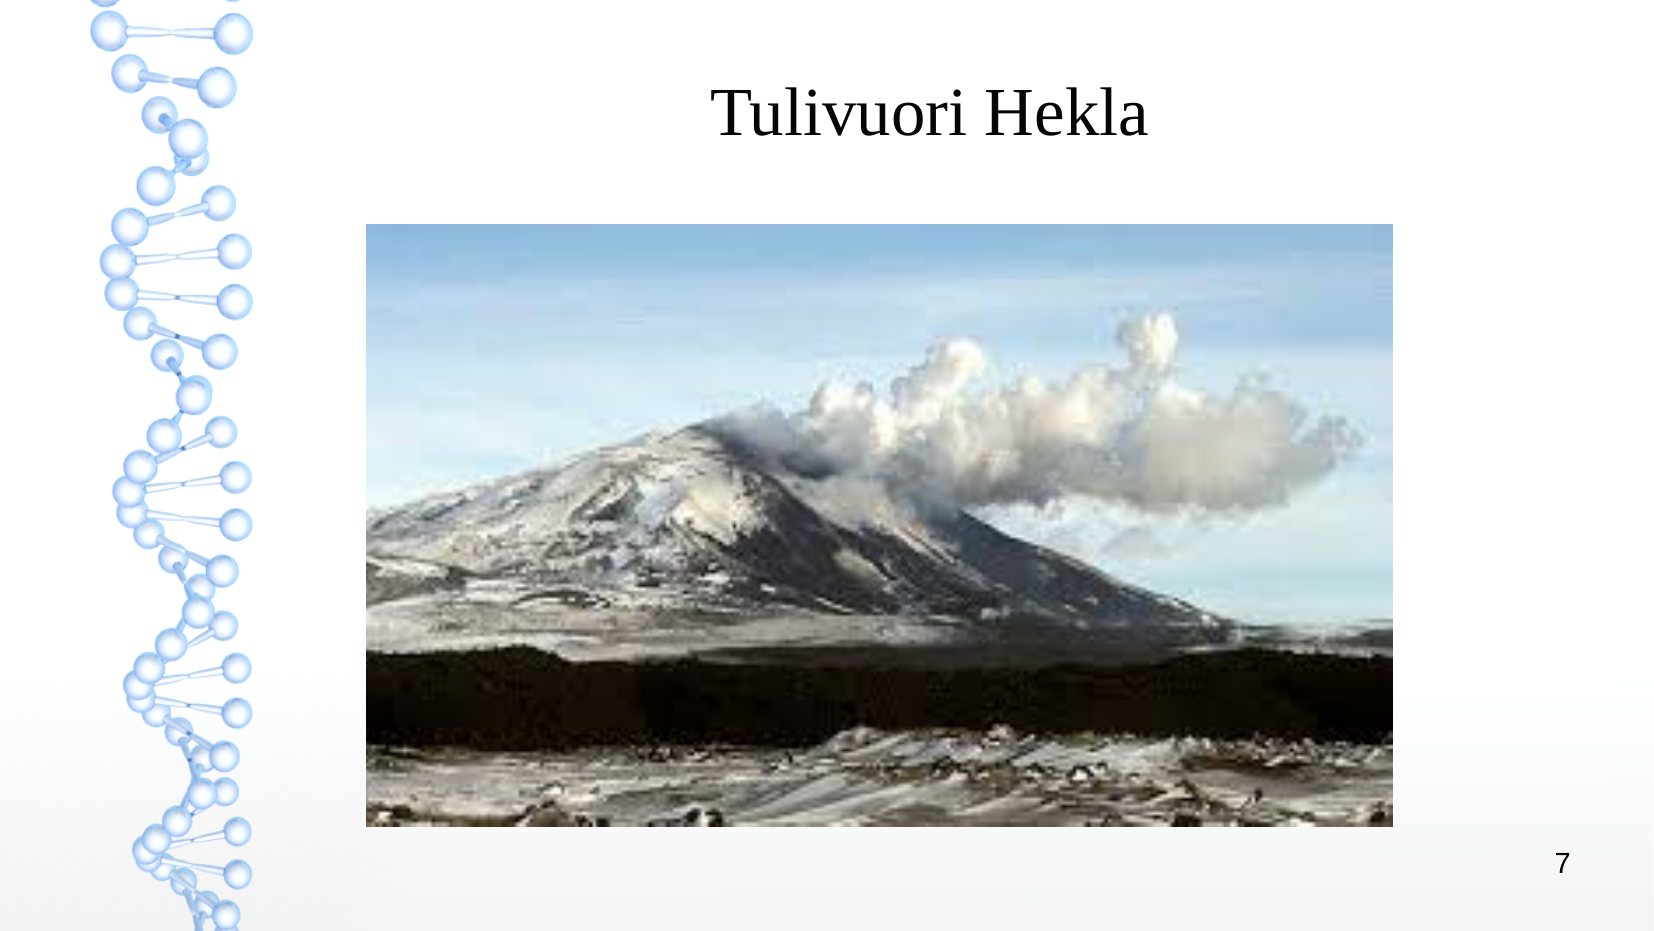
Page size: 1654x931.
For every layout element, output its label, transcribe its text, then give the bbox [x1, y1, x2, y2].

picture [0, 0, 1654, 931]
title Tulivuori Hekla [265, 35, 1595, 189]
